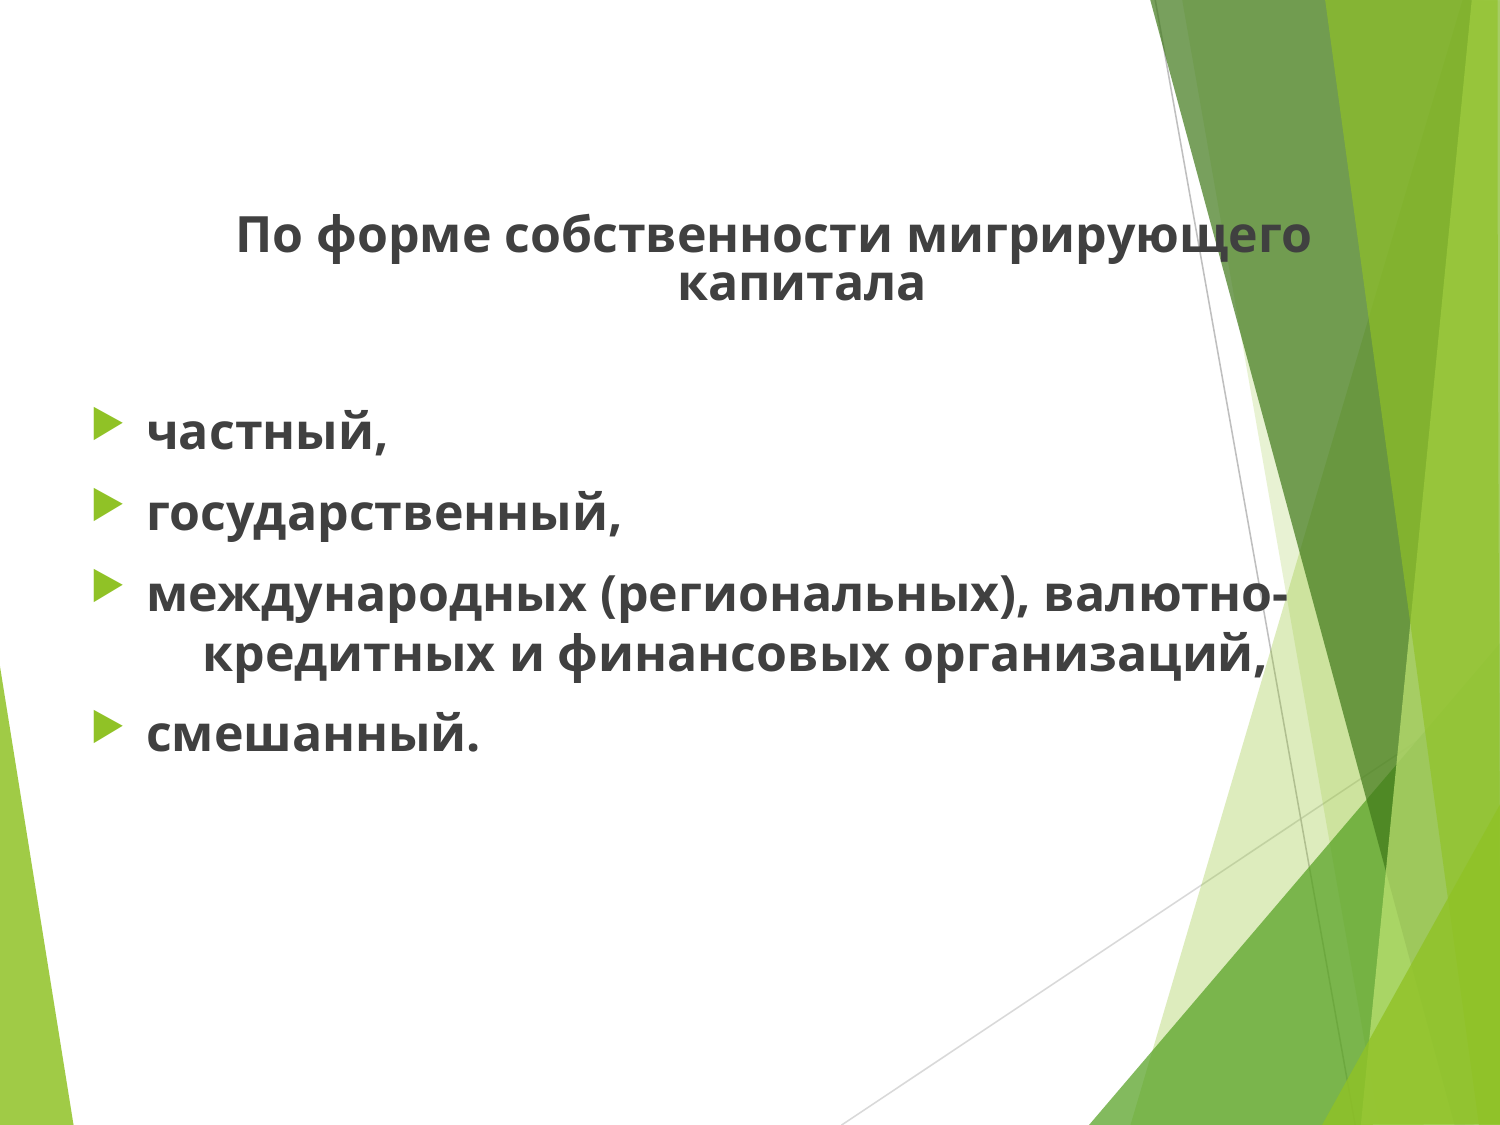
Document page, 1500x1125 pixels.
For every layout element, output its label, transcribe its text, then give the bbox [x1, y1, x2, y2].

list По форме собственности мигрирующего капитала частный, государственный, международных (региональных), валютно-кредитных и финансовых организаций, смешанный. [75, 125, 1426, 1000]
